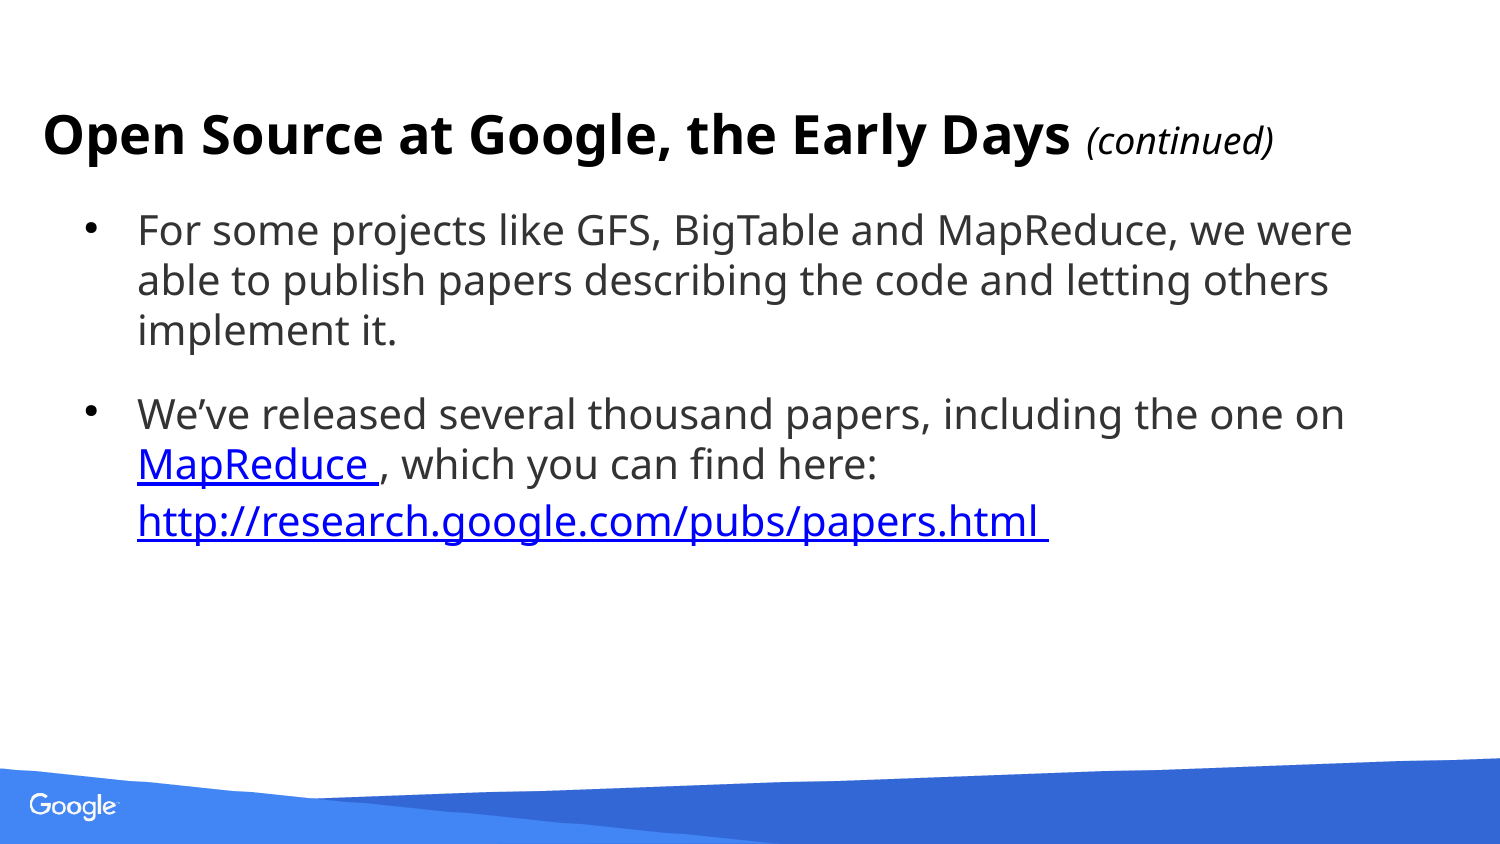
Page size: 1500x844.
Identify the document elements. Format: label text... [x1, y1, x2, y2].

list For some projects like GFS, BigTable and MapReduce, we were able to publish papers describing the code and letting others implement it. We’ve released several thousand papers, including the one on MapReduce , which you can find here: http://research.google.com/pubs/papers.html [51, 210, 1449, 750]
text_box Open Source at Google, the Early Days (continued) [27, 85, 1478, 210]
picture [0, 0, 1500, 844]
